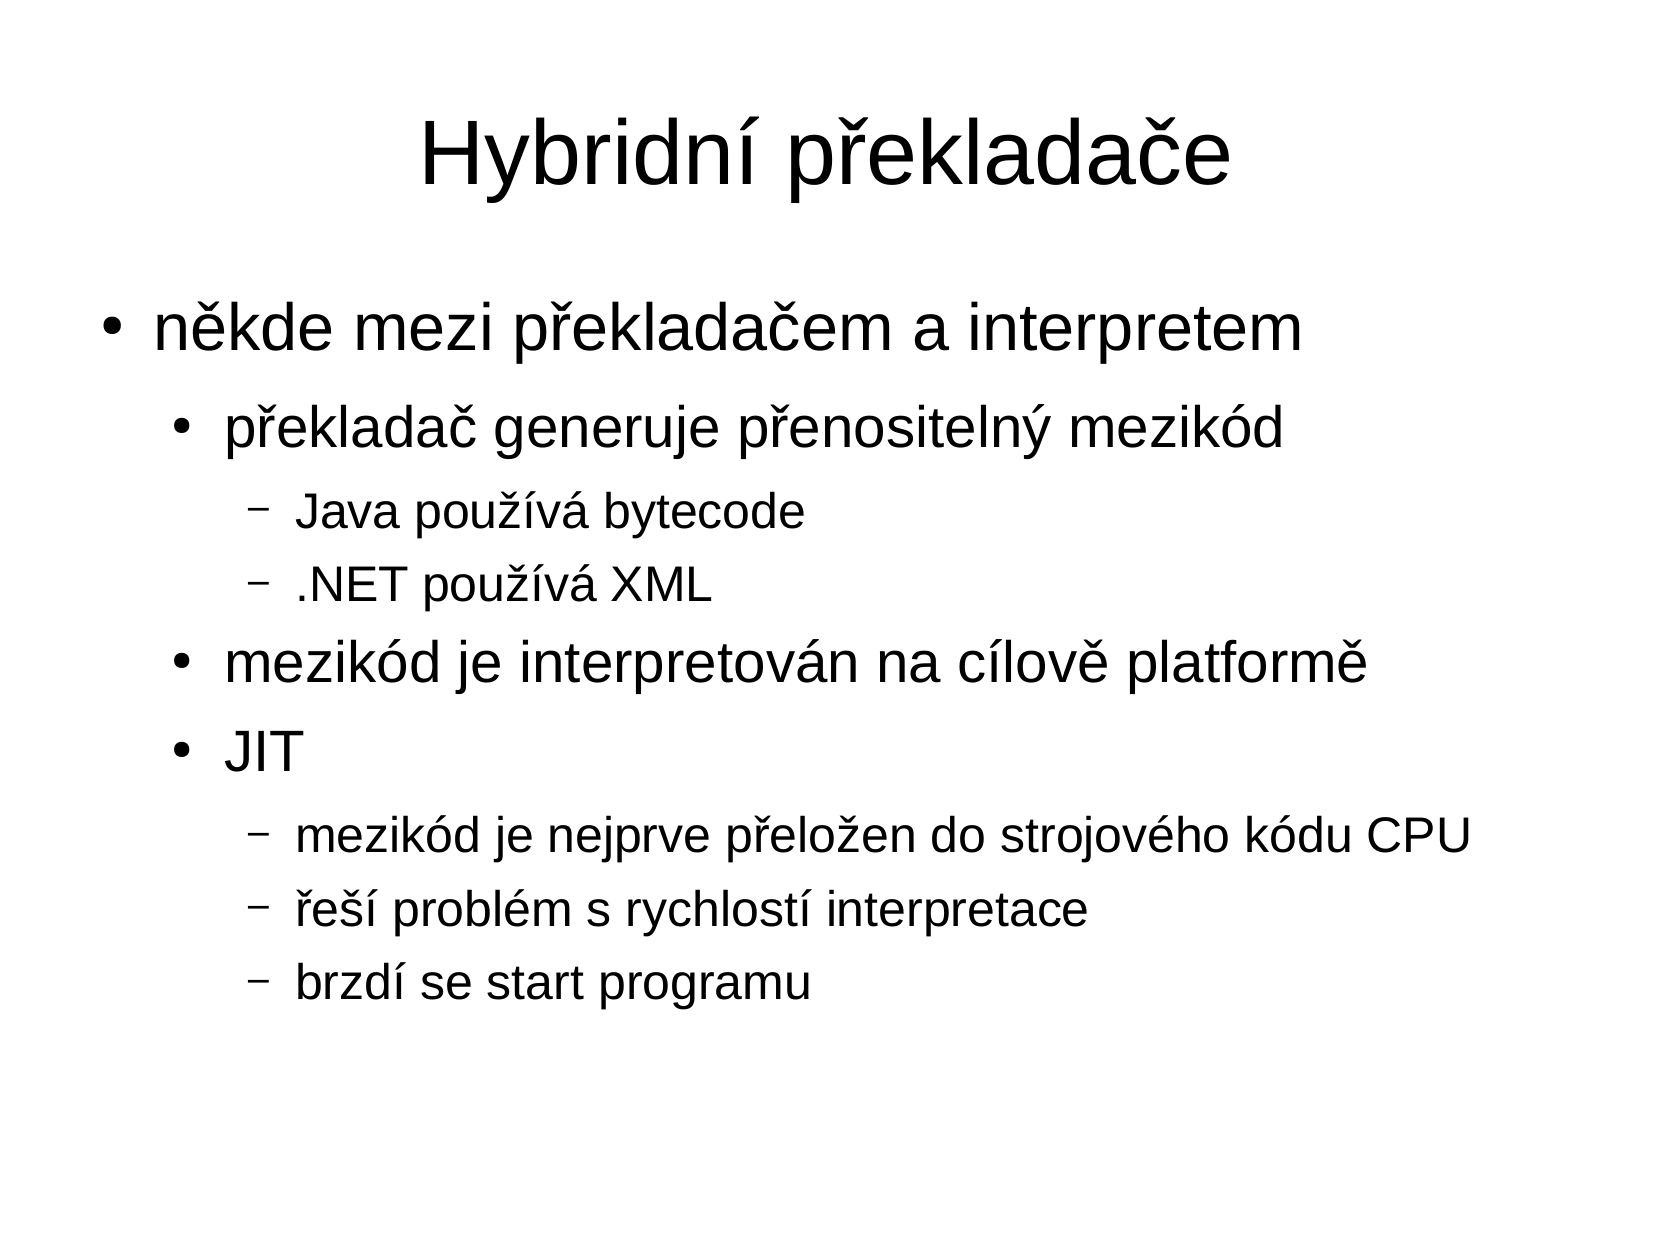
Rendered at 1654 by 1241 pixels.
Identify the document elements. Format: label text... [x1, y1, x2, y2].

title Hybridní překladače [82, 49, 1571, 257]
list někde mezi překladačem a interpretem překladač generuje přenositelný mezikód Java používá bytecode .NET používá XML mezikód je interpretován na cílově platformě JIT mezikód je nejprve přeložen do strojového kódu CPU řeší problém s rychlostí interpretace brzdí se start programu [82, 290, 1571, 1109]
